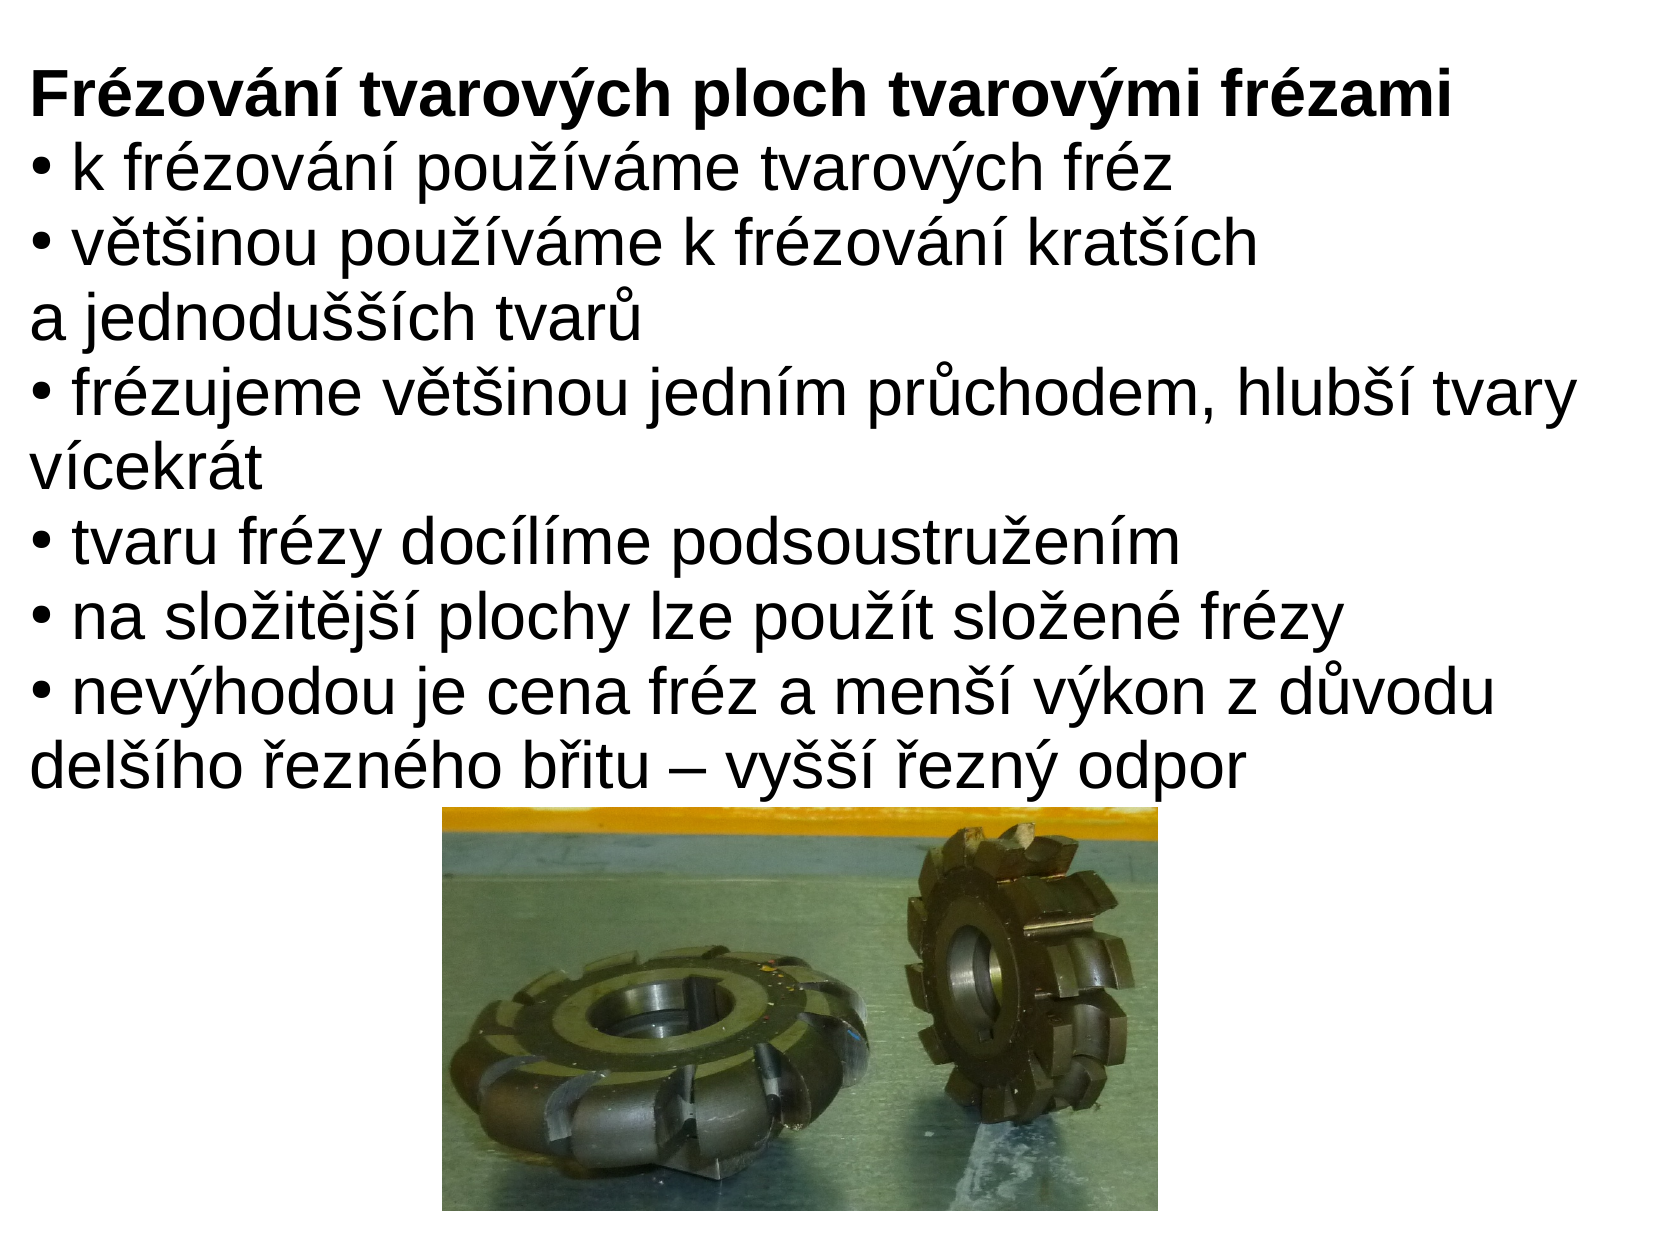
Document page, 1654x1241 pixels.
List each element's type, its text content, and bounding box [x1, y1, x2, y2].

subtitle Frézování tvarových ploch tvarovými frézami k frézování používáme tvarových fréz většinou používáme k frézování kratších a jednodušších tvarů frézujeme většinou jedním průchodem, hlubší tvary vícekrát tvaru frézy docílíme podsoustružením na složitější plochy lze použít složené frézy nevýhodou je cena fréz a menší výkon z důvodu delšího řezného břitu – vyšší řezný odpor [29, 55, 1654, 1103]
picture [442, 807, 1158, 1211]
